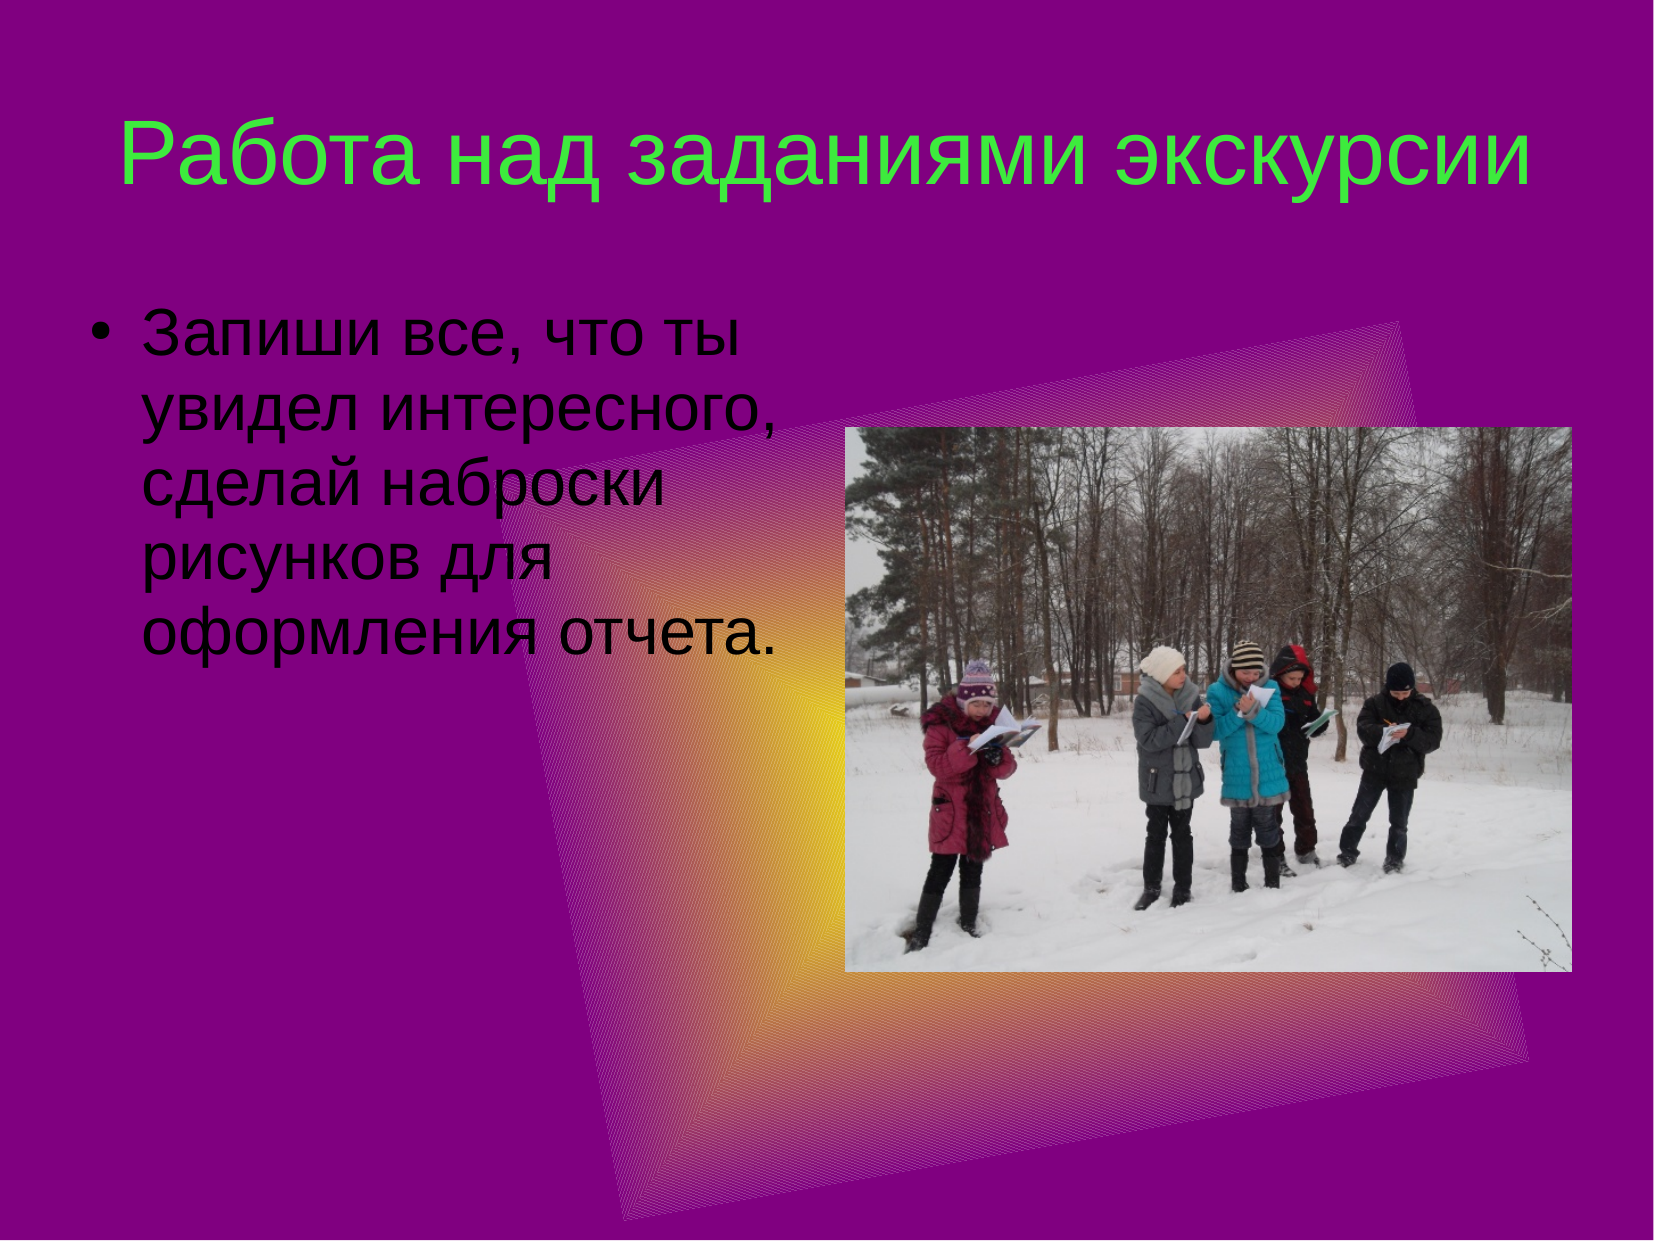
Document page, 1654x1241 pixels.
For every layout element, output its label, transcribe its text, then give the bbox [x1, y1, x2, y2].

list Запиши все, что ты увидел интересного, сделай наброски рисунков для оформления отчета. [71, 295, 798, 1114]
picture [845, 427, 1572, 972]
title Работа над заданиями экскурсии [82, 49, 1571, 257]
